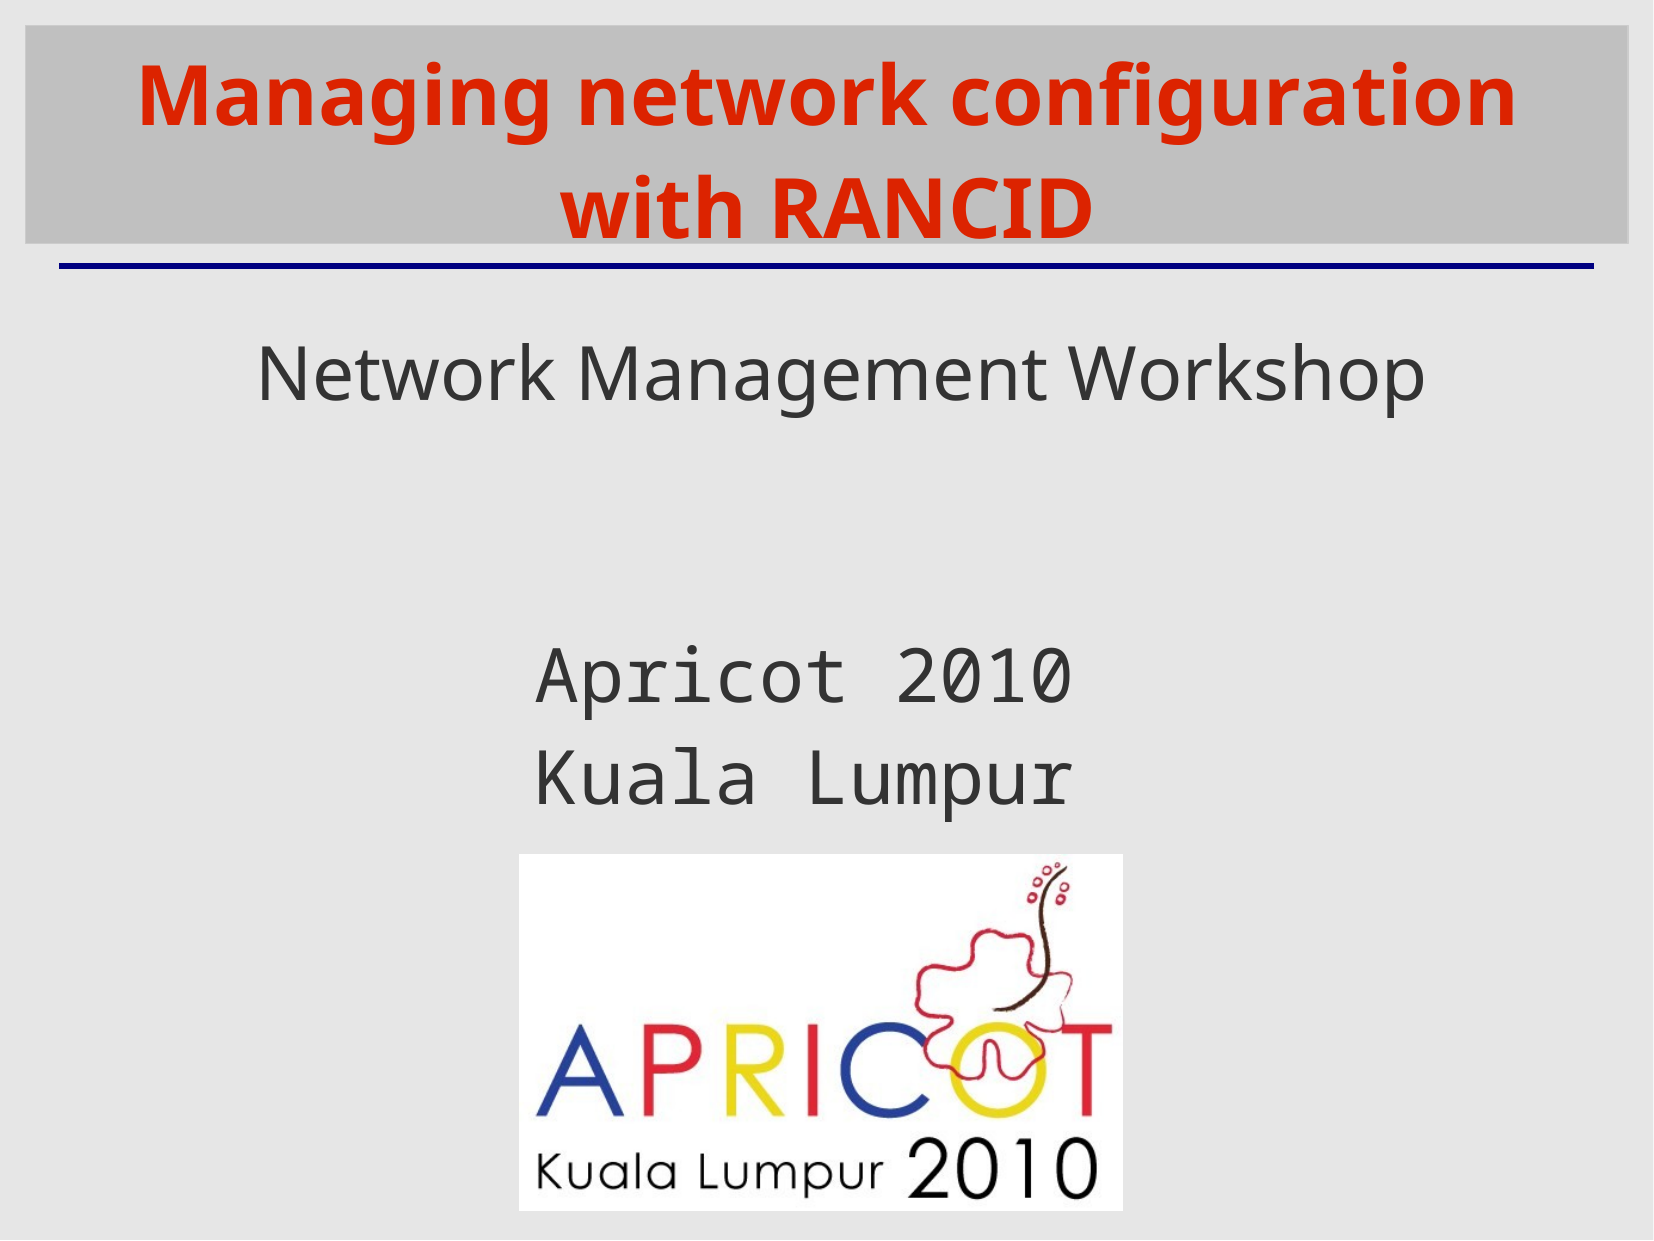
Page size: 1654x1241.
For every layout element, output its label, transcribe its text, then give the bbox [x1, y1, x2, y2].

picture [519, 854, 1123, 1211]
title Managing network configuration with RANCID [121, 46, 1534, 254]
subtitle Network Management Workshop Apricot 2010 Kuala Lumpur [84, 259, 1524, 1153]
